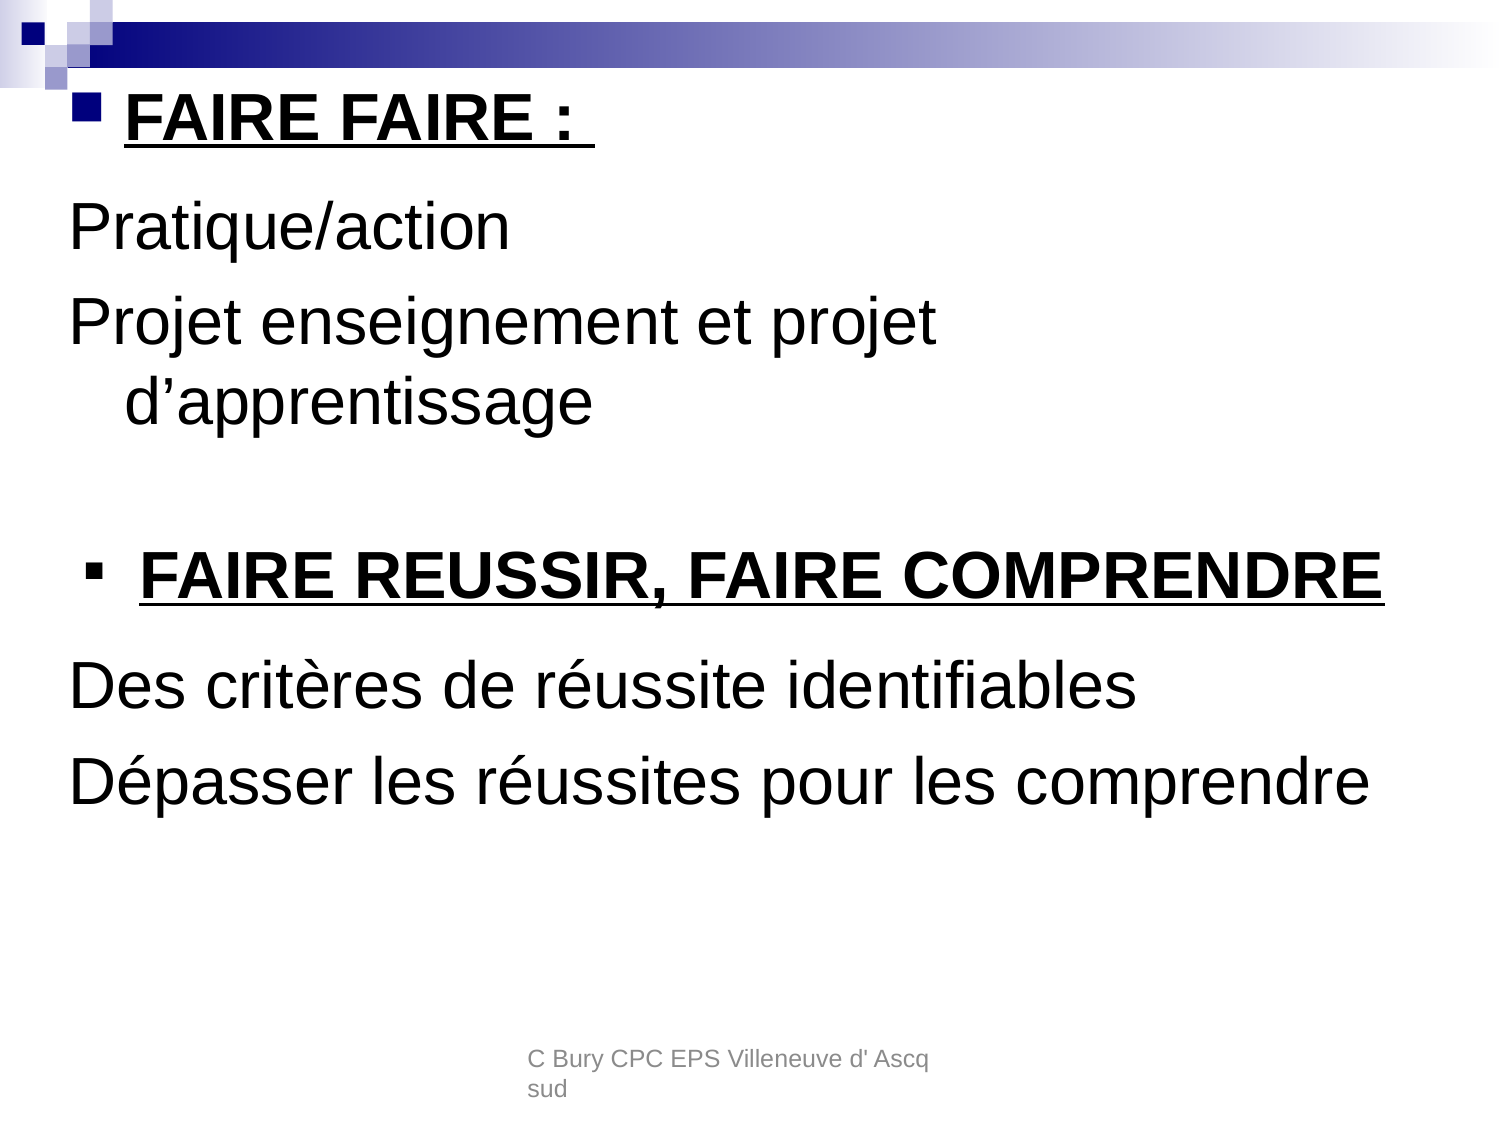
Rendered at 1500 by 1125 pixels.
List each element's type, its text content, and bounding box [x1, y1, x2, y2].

footer C Bury CPC EPS Villeneuve d' Ascq sud [512, 1042, 988, 1103]
list FAIRE FAIRE : Pratique/action Projet enseignement et projet d’apprentissage FAIRE REUSSIR, FAIRE COMPRENDRE Des critères de réussite identifiables Dépasser les réussites pour les comprendre [53, 66, 1425, 1005]
